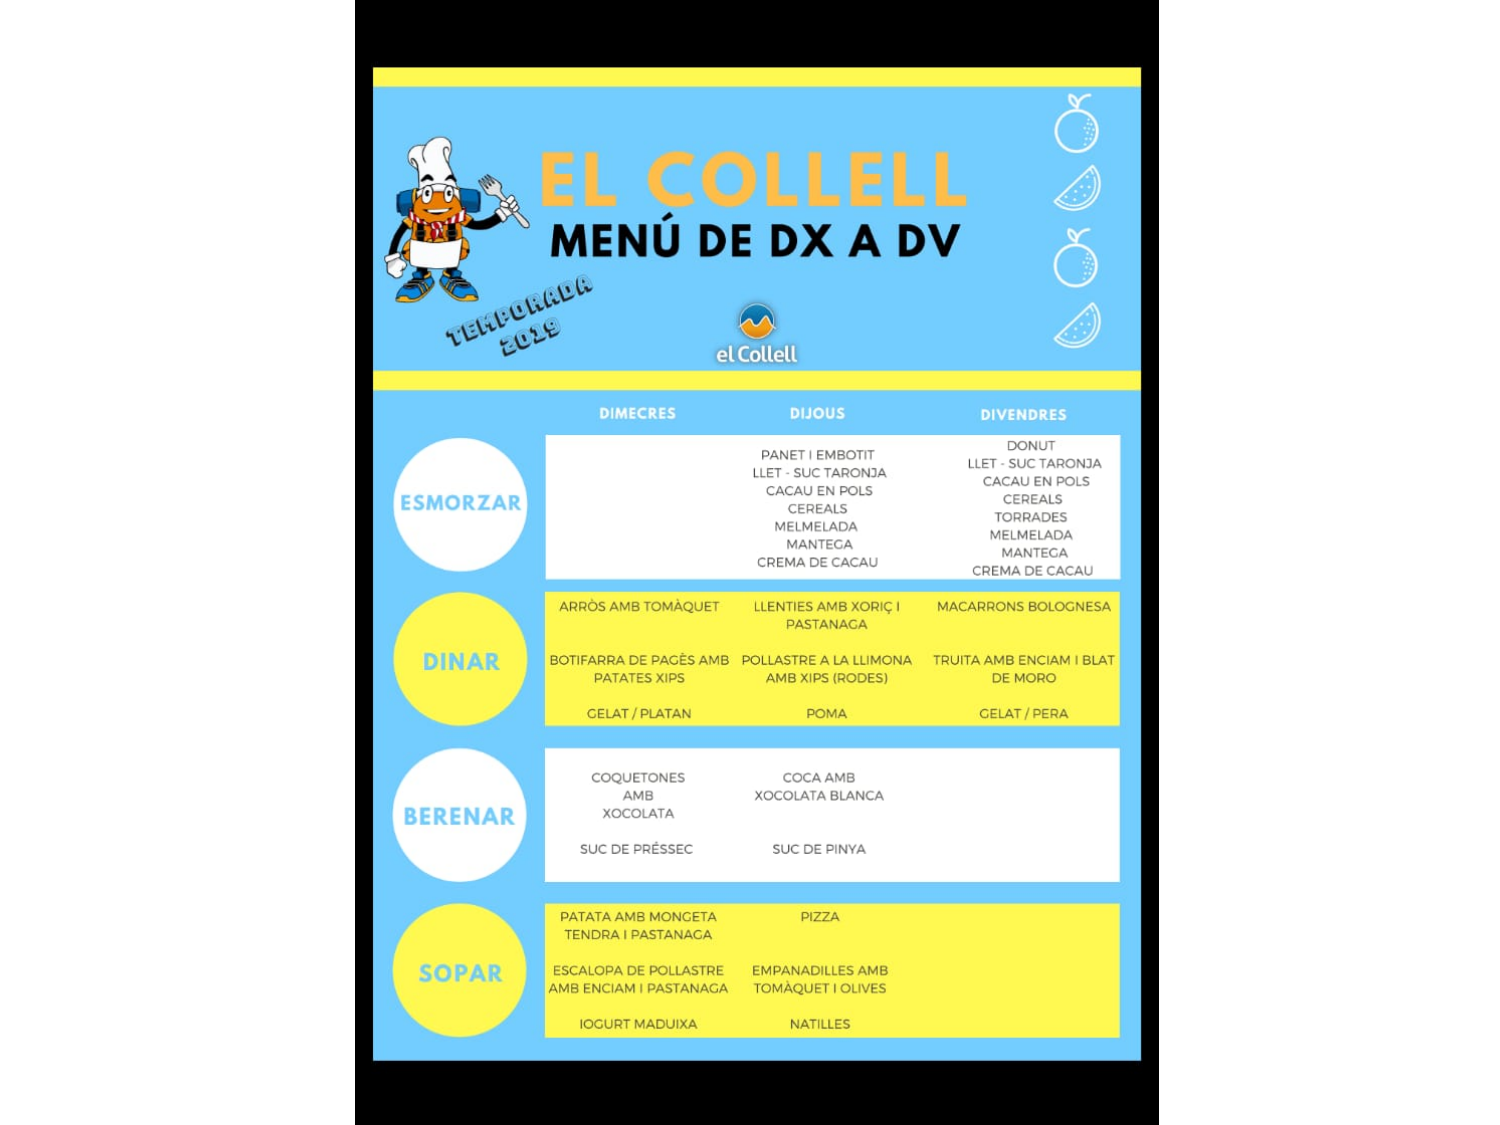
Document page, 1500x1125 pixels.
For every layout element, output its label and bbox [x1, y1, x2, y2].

picture [355, 0, 1159, 1125]
